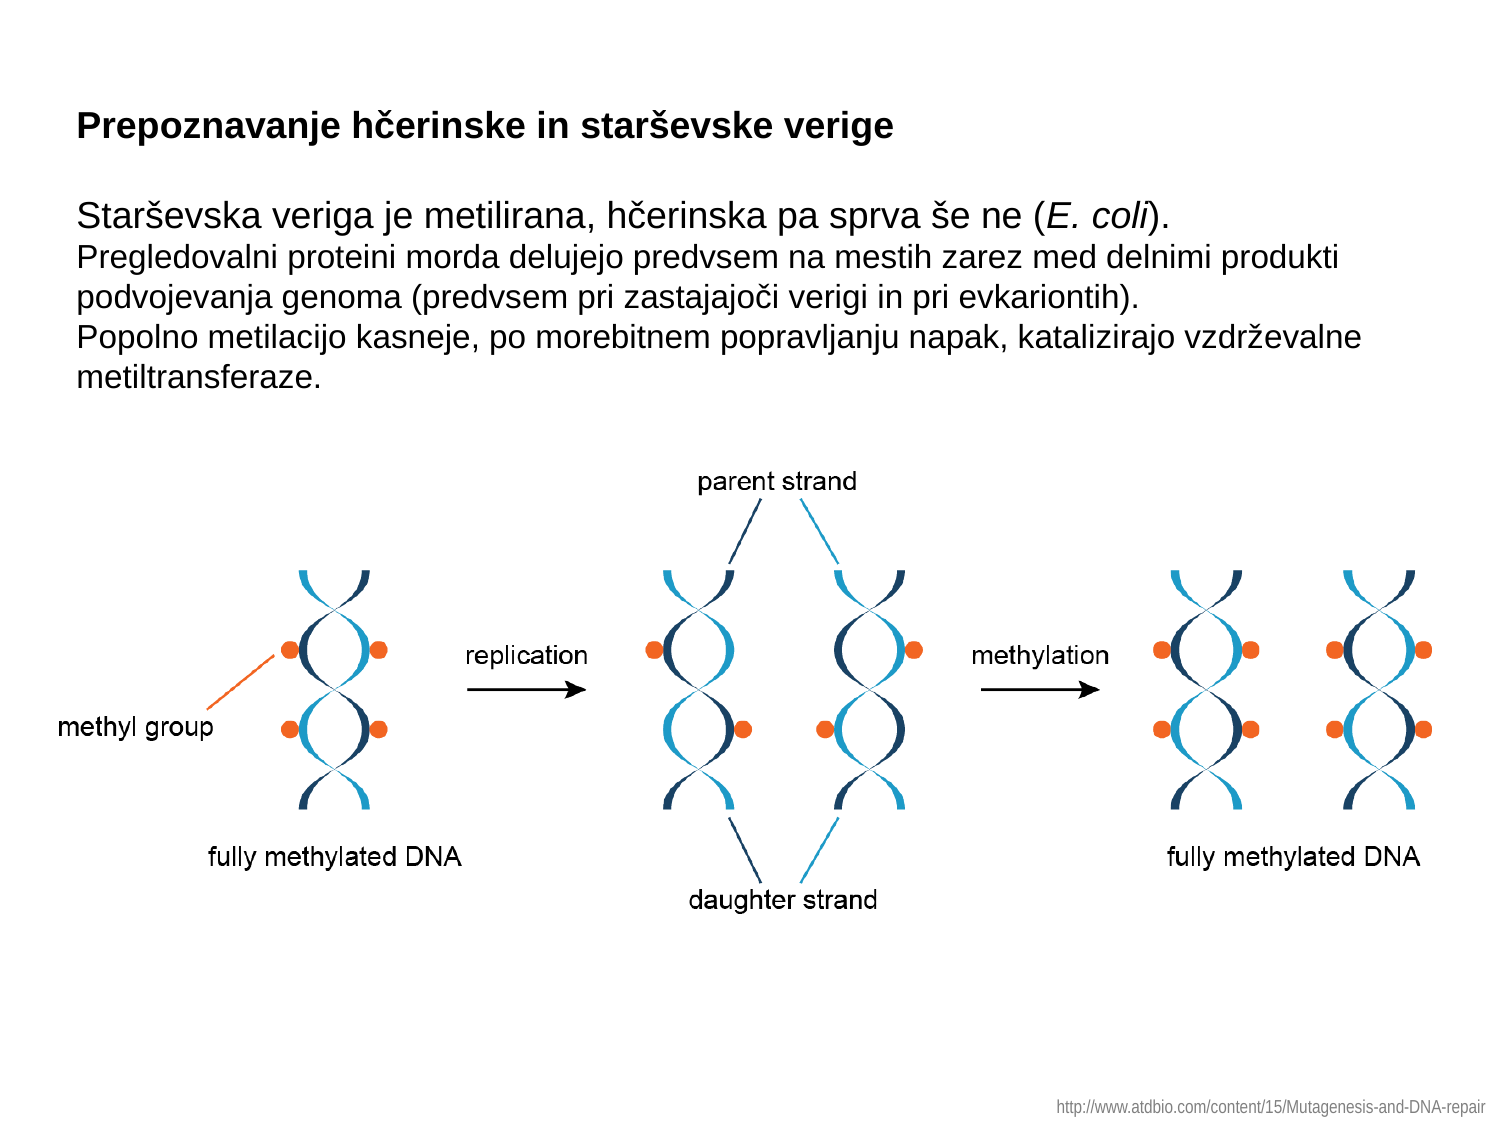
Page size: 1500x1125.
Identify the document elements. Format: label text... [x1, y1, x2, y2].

text_box http://www.atdbio.com/content/15/Mutagenesis-and-DNA-repair [749, 1087, 1500, 1125]
picture [57, 467, 1432, 917]
text_box Prepoznavanje hčerinske in starševske verige Starševska veriga je metilirana, hčerinska pa sprva še ne (E. coli). Pregledovalni proteini morda delujejo predvsem na mestih zarez med delnimi produkti podvojevanja genoma (predvsem pri zastajajoči verigi in pri evkariontih). Popolno metilacijo kasneje, po morebitnem popravljanju napak, katalizirajo vzdrževalne metiltransferaze. [61, 93, 1471, 403]
